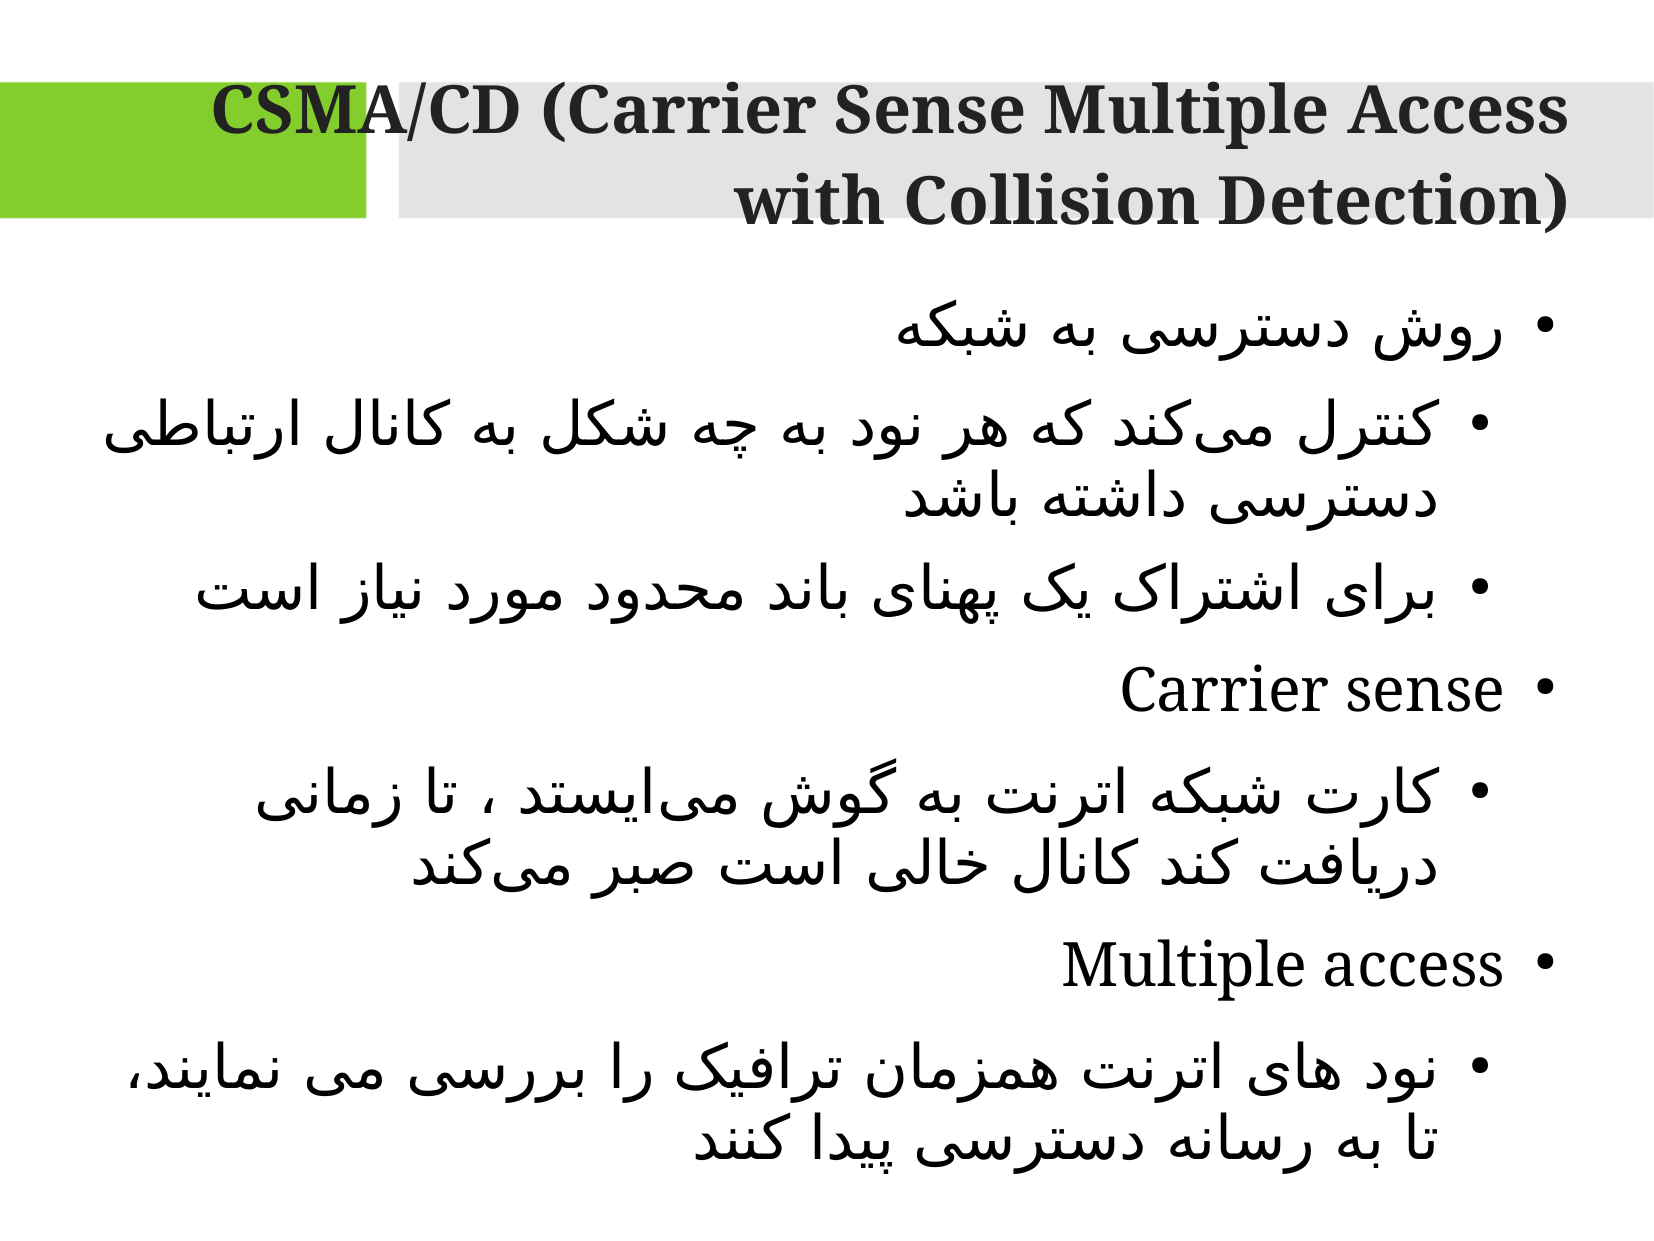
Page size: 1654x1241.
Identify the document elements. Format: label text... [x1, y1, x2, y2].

picture [0, 0, 1654, 1241]
list روش دسترسی به شبکه کنترل می‌کند که هر نود به چه شکل به کانال ارتباطی دسترسی داشته باشد برای اشتراک یک پهنای باند محدود مورد نیاز است Carrier sense کارت شبکه اترنت به گوش می‌ایستد ، تا زمانی دریافت کند کانال خالی است صبر می‌کند Multiple access نود های اترنت همزمان ترافیک را بررسی می‌ نمایند، تا به رسانه دسترسی پیدا کنند [82, 290, 1571, 1182]
title CSMA/CD (Carrier Sense Multiple Access with Collision Detection) [82, 44, 1571, 262]
